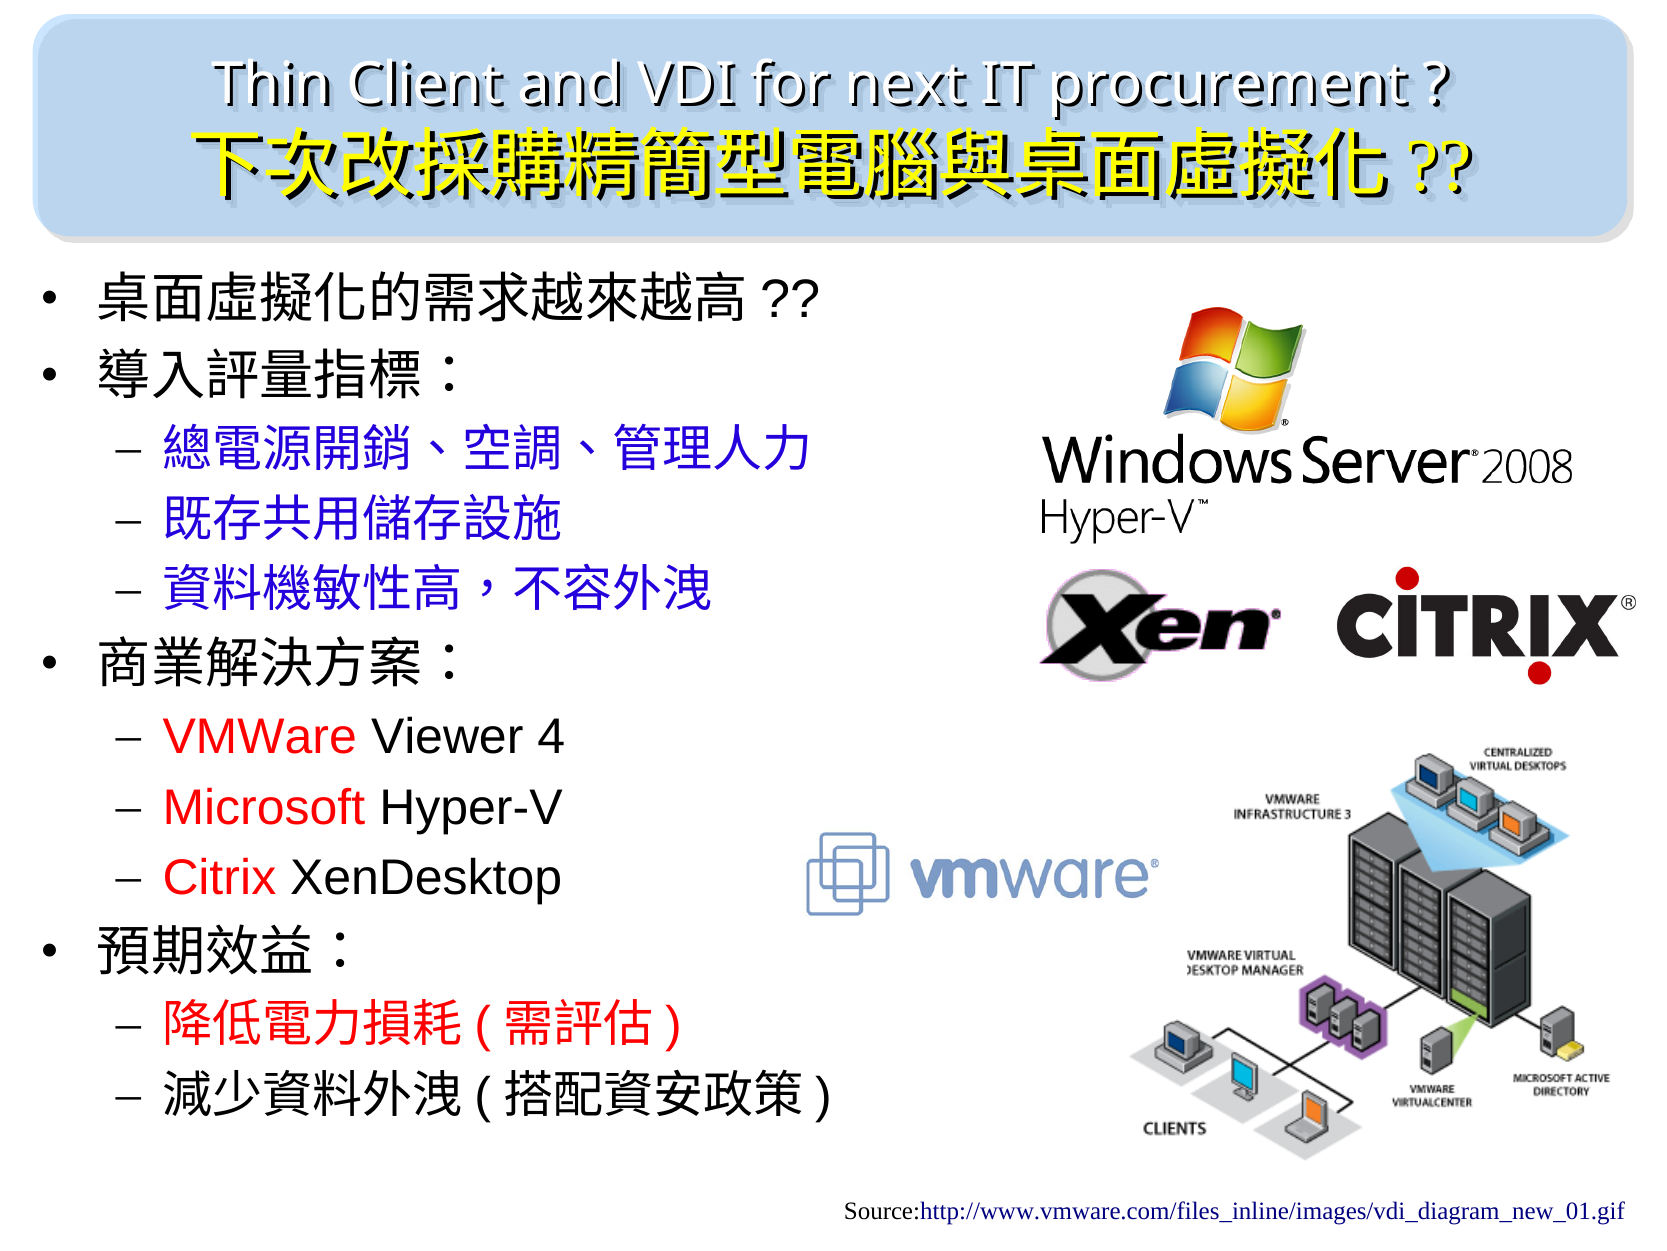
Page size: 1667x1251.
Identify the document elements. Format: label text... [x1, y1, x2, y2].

picture [767, 738, 1625, 1173]
text_box 桌面虛擬化的需求越來越高?? 導入評量指標： 總電源開銷、空調、管理人力 既存共用儲存設施 資料機敏性高，不容外洩 商業解決方案： VMWare Viewer 4 Microsoft Hyper-V Citrix XenDesktop 預期效益： 降低電力損耗(需評估) 減少資料外洩(搭配資安政策) [40, 265, 910, 1230]
text_box Thin Client and VDI for next IT procurement ? 下次改採購精簡型電腦與桌面虛擬化?? [32, 14, 1628, 237]
text_box Source:http://www.vmware.com/files_inline/images/vdi_diagram_new_01.gif [829, 1187, 1647, 1233]
picture [1336, 566, 1636, 685]
picture [1042, 307, 1572, 544]
picture [1033, 568, 1297, 687]
